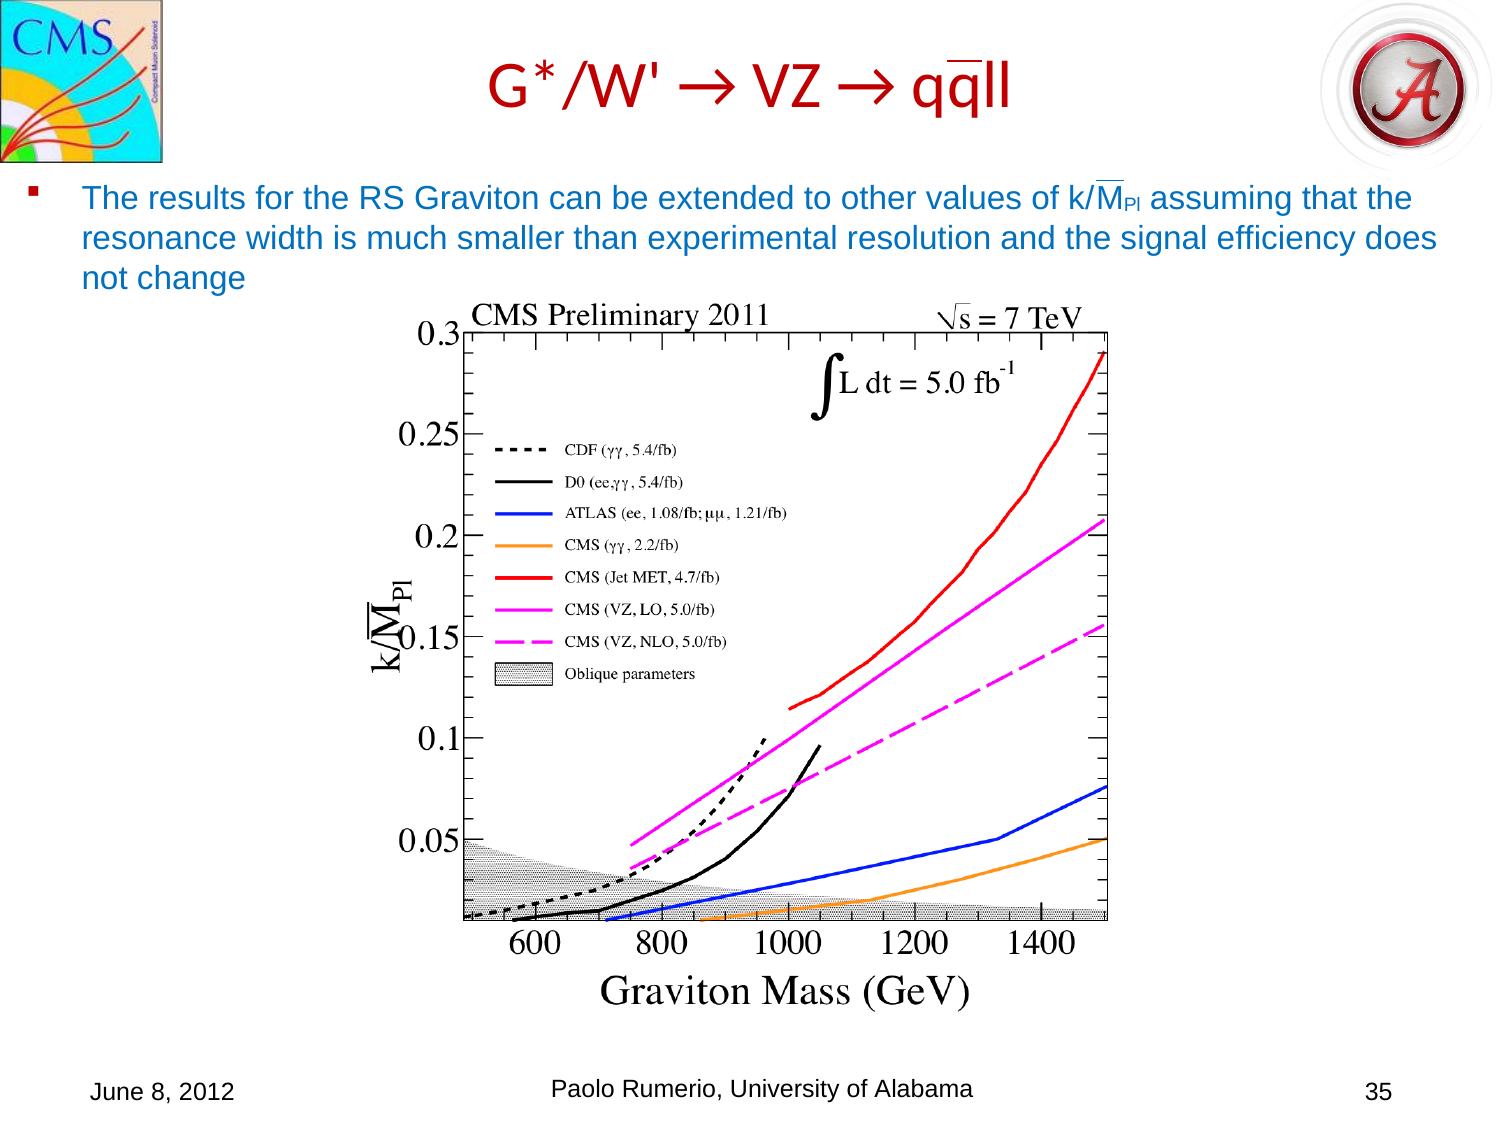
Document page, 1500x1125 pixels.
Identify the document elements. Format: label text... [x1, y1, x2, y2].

text_box G*/W' → VZ → qqll [163, 0, 1319, 163]
picture [323, 294, 1149, 1048]
text_box The results for the RS Graviton can be extended to other values of k/MPl assuming that the resonance width is much smaller than experimental resolution and the signal efficiency does not change [10, 168, 1471, 944]
picture [1319, 0, 1500, 180]
picture [0, 0, 163, 163]
